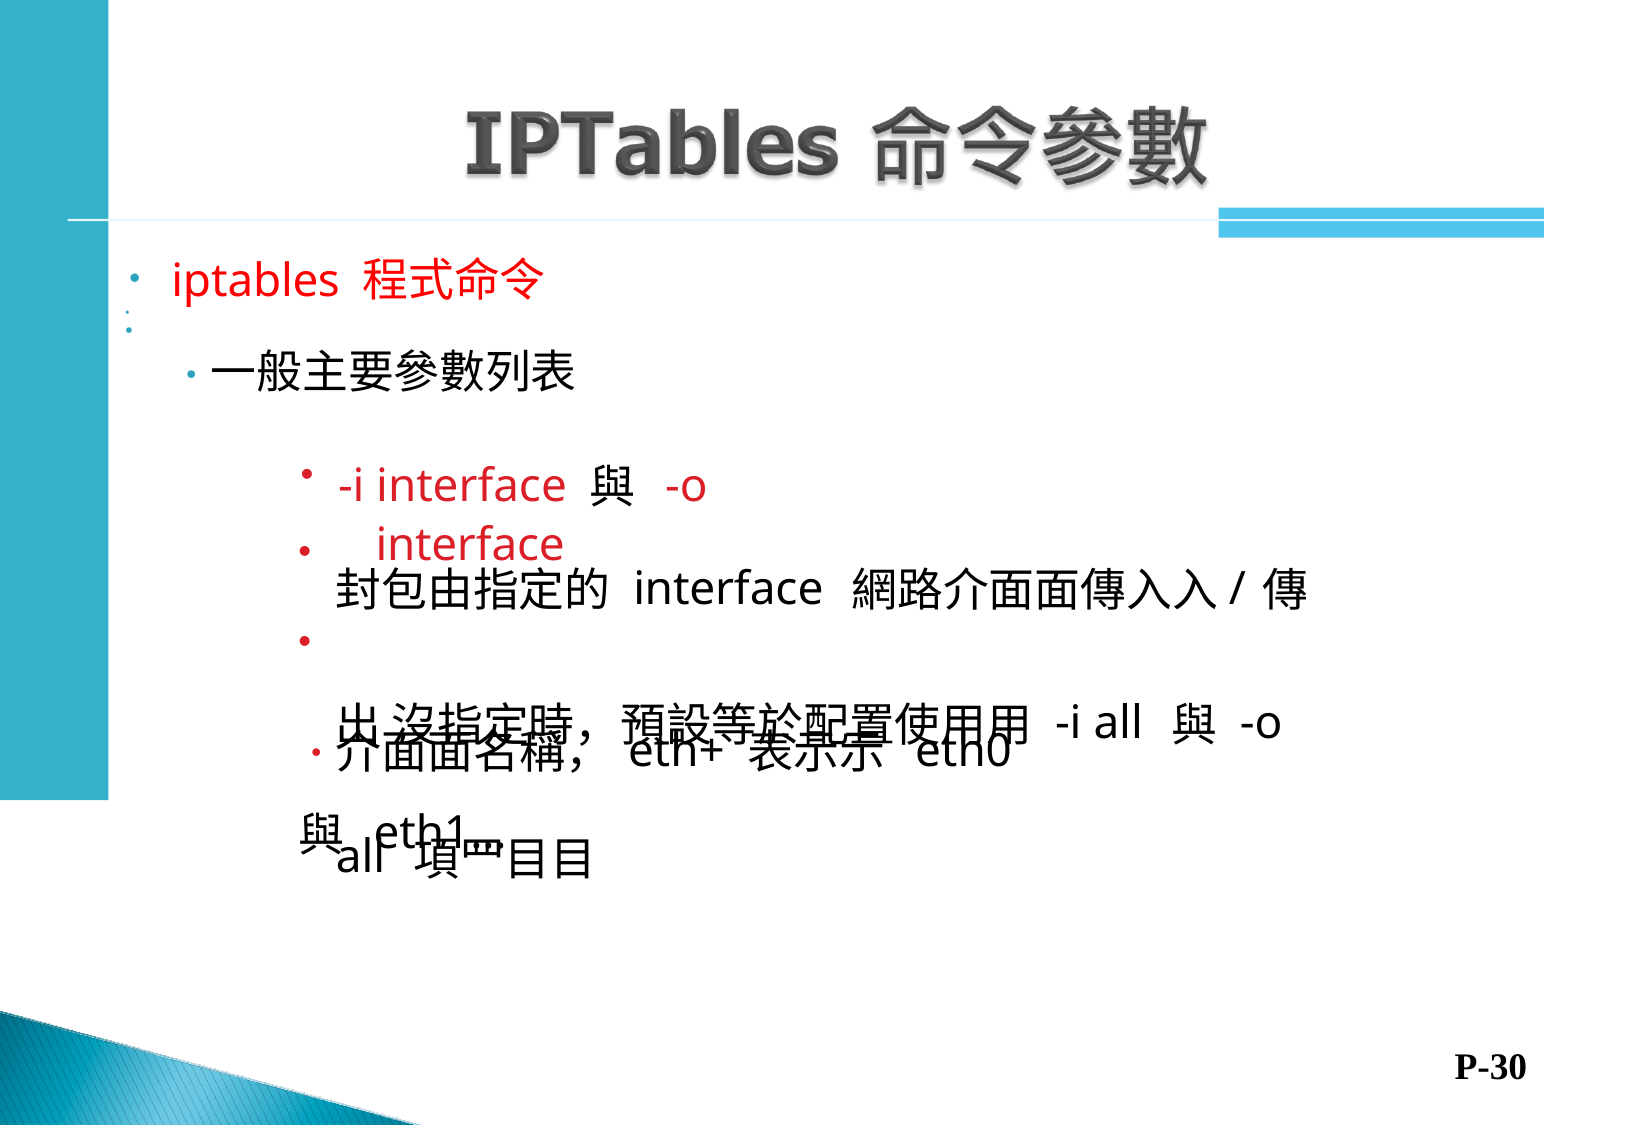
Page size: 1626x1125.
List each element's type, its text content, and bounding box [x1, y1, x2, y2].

text_box [453, 81, 1218, 203]
text_box iptables 程式命令 • 一般主要參數列表 -i interface 與 -o interface [125, 250, 776, 486]
text_box 封包由指定的 interface 網路介⾯面傳⼊入/傳出 沒指定時，預設等於配置使⽤用 -i all 與 -o all 項⺫⽬目 [333, 486, 1317, 665]
text_box • 介⾯面名稱，eth+ 表⽰示 eth0 與 eth1… [296, 697, 1079, 755]
text_box • [296, 617, 314, 663]
text_box • [296, 527, 314, 573]
text_box P-16 [1452, 1042, 1532, 1090]
